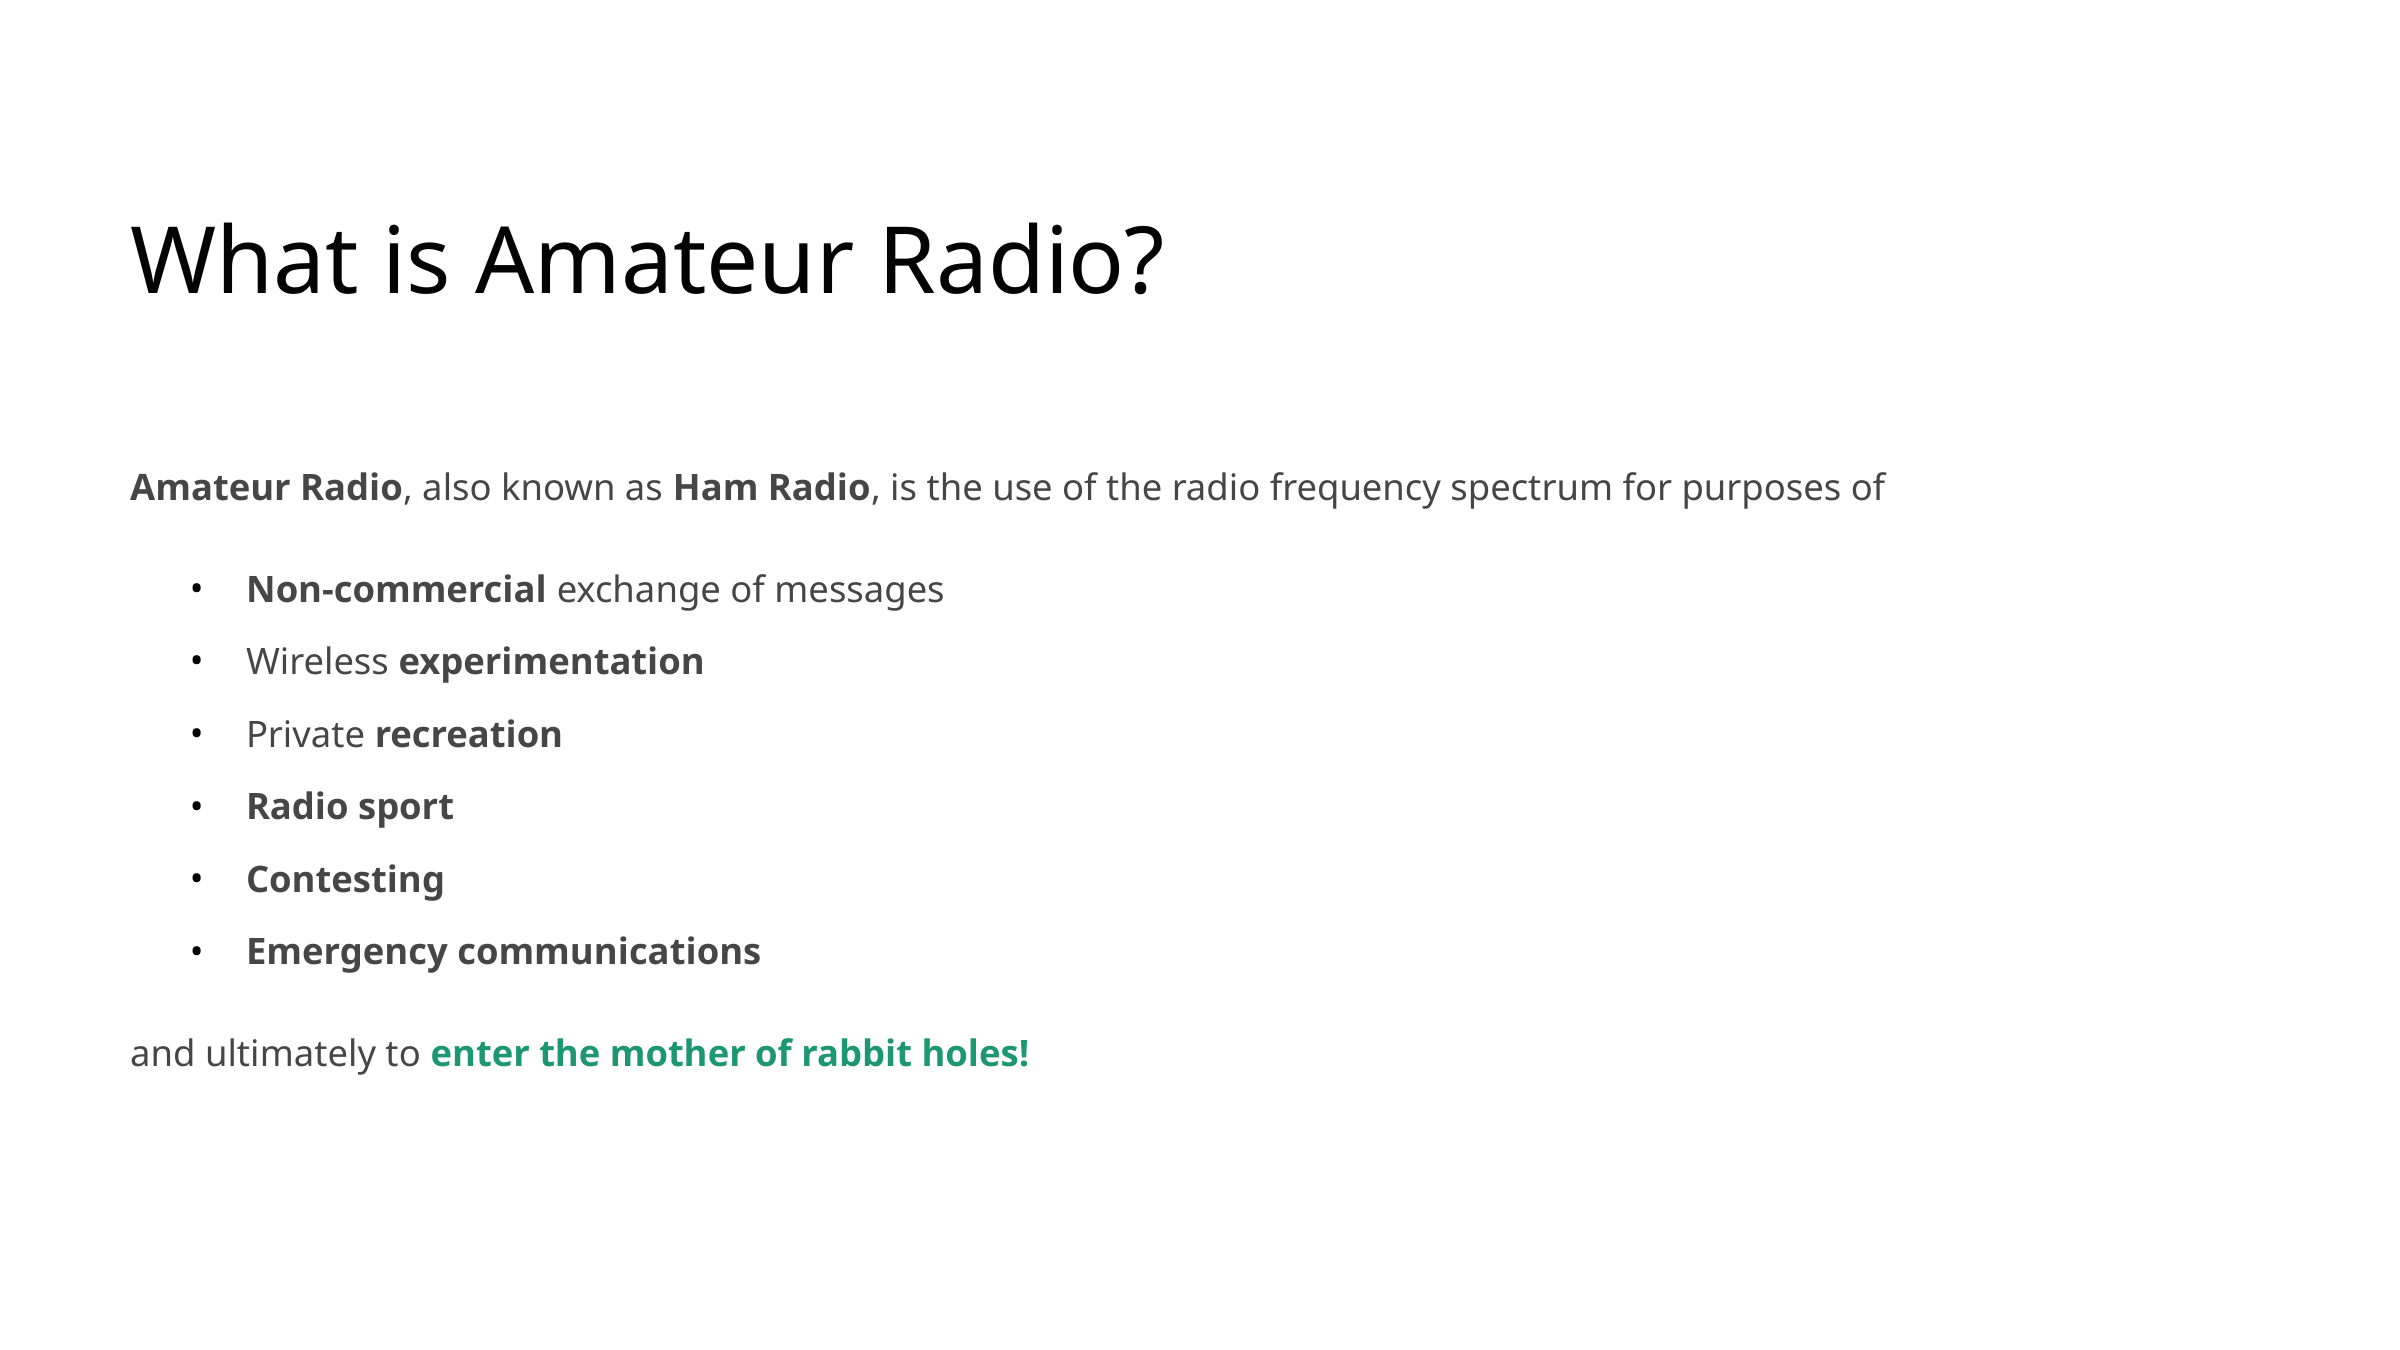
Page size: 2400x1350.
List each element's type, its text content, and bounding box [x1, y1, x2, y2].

text_box Contesting [190, 840, 2270, 900]
text_box Private recreation [190, 695, 2270, 755]
text_box Non-commercial exchange of messages [190, 550, 2270, 610]
text_box What is Amateur Radio? [130, 197, 1200, 313]
text_box and ultimately to enter the mother of rabbit holes! [130, 1014, 2270, 1074]
text_box Amateur Radio, also known as Ham Radio, is the use of the radio frequency spectrum for purposes of [130, 449, 2270, 508]
text_box Wireless experimentation [190, 622, 2270, 682]
text_box Radio sport [190, 768, 2270, 827]
text_box Emergency communications [190, 913, 2270, 972]
